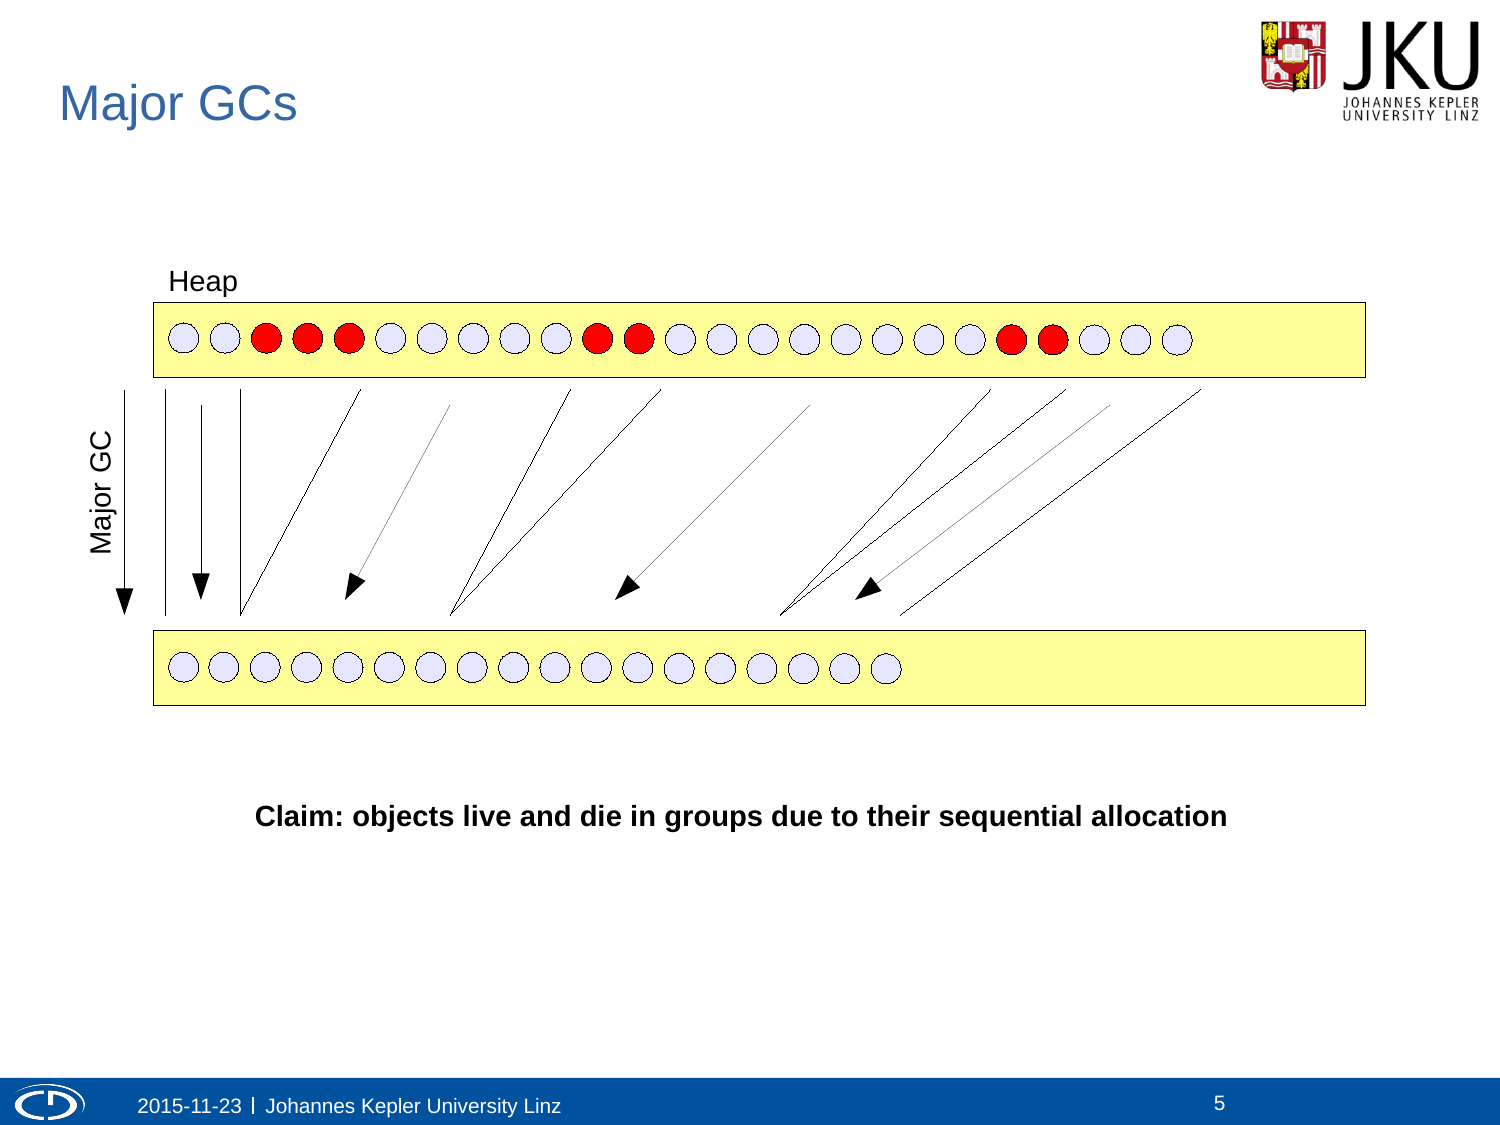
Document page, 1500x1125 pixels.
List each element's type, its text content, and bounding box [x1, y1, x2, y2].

text_box [153, 630, 1366, 706]
picture [11, 1077, 88, 1125]
title Major GCs [58, 58, 1004, 148]
text_box Claim: objects live and die in groups due to their sequential allocation [240, 792, 1246, 841]
picture [1249, 7, 1495, 129]
text_box Heap [153, 257, 259, 306]
text_box [153, 302, 1366, 378]
text_box Major GC [76, 415, 125, 571]
